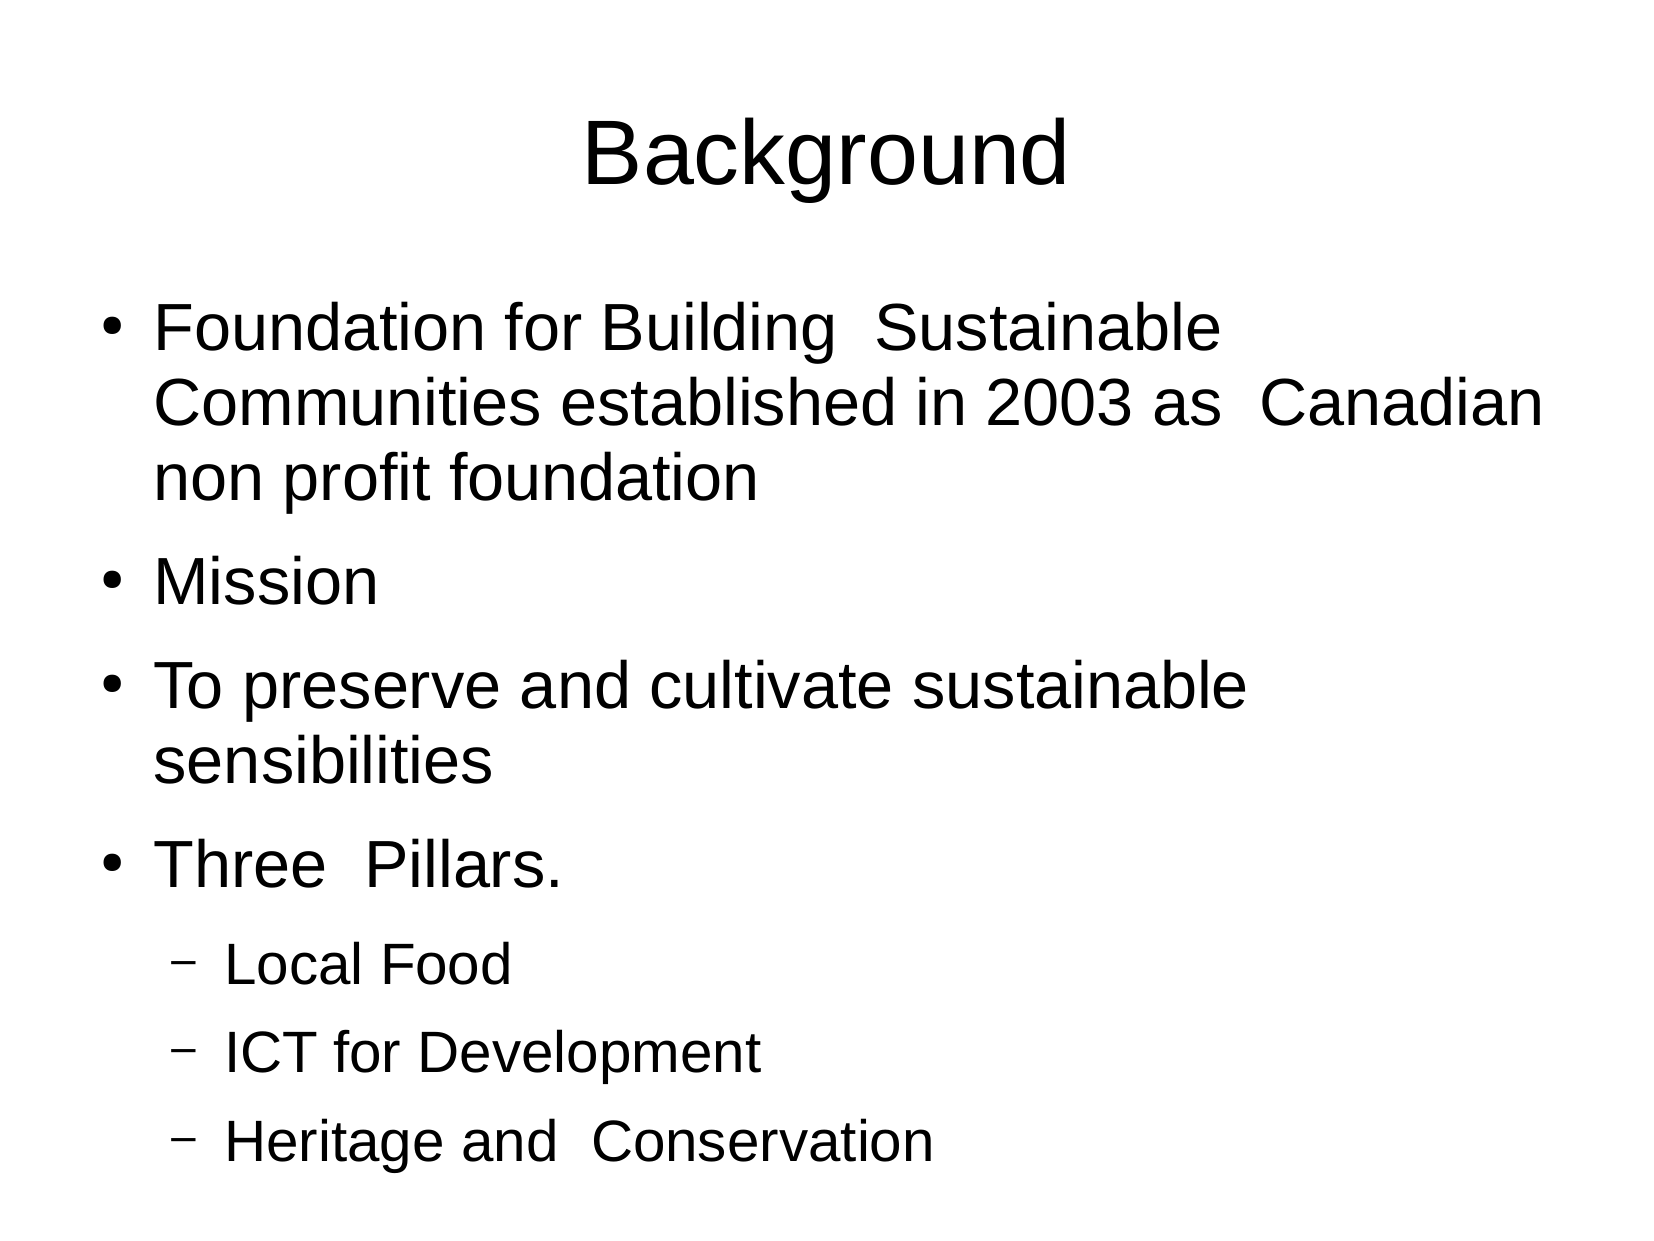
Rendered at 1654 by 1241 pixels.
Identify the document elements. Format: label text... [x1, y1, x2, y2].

list Foundation for Building Sustainable Communities established in 2003 as Canadian non profit foundation Mission To preserve and cultivate sustainable sensibilities Three Pillars. Local Food ICT for Development Heritage and Conservation [82, 290, 1571, 1174]
title Background [82, 49, 1571, 257]
